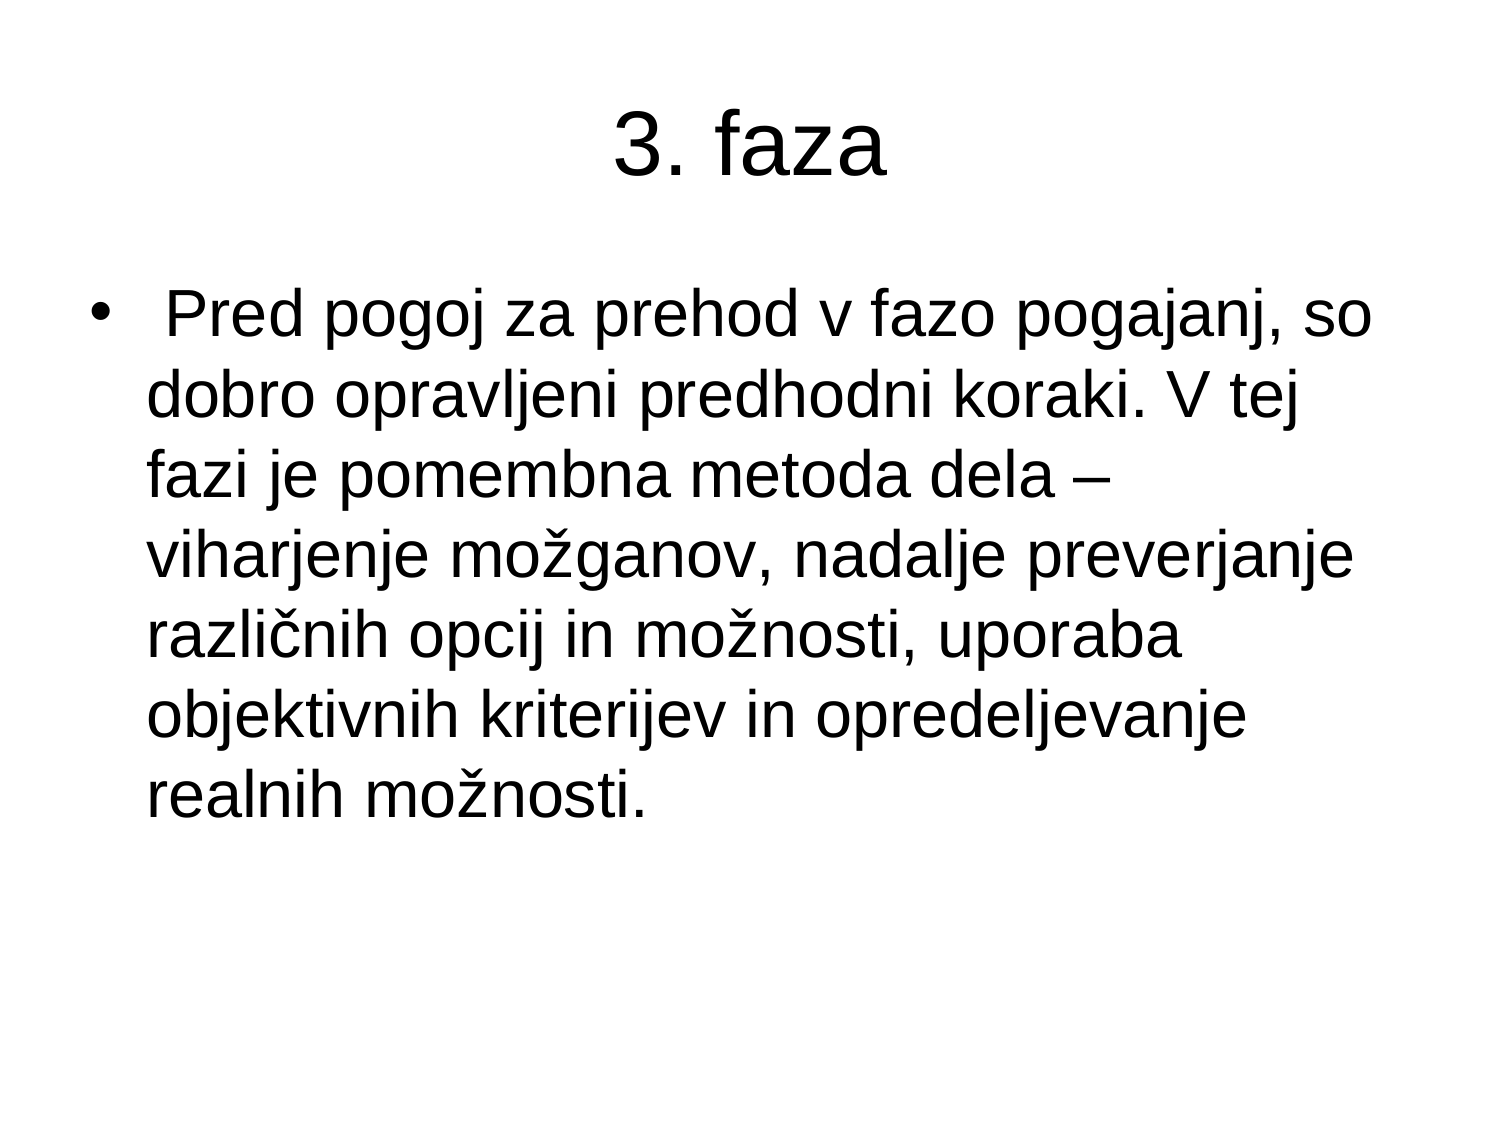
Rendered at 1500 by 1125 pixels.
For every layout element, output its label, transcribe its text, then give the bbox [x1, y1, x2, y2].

title 3. faza [75, 45, 1426, 233]
list Pred pogoj za prehod v fazo pogajanj, so dobro opravljeni predhodni koraki. V tej fazi je pomembna metoda dela – viharjenje možganov, nadalje preverjanje različnih opcij in možnosti, uporaba objektivnih kriterijev in opredeljevanje realnih možnosti. [75, 262, 1426, 1006]
